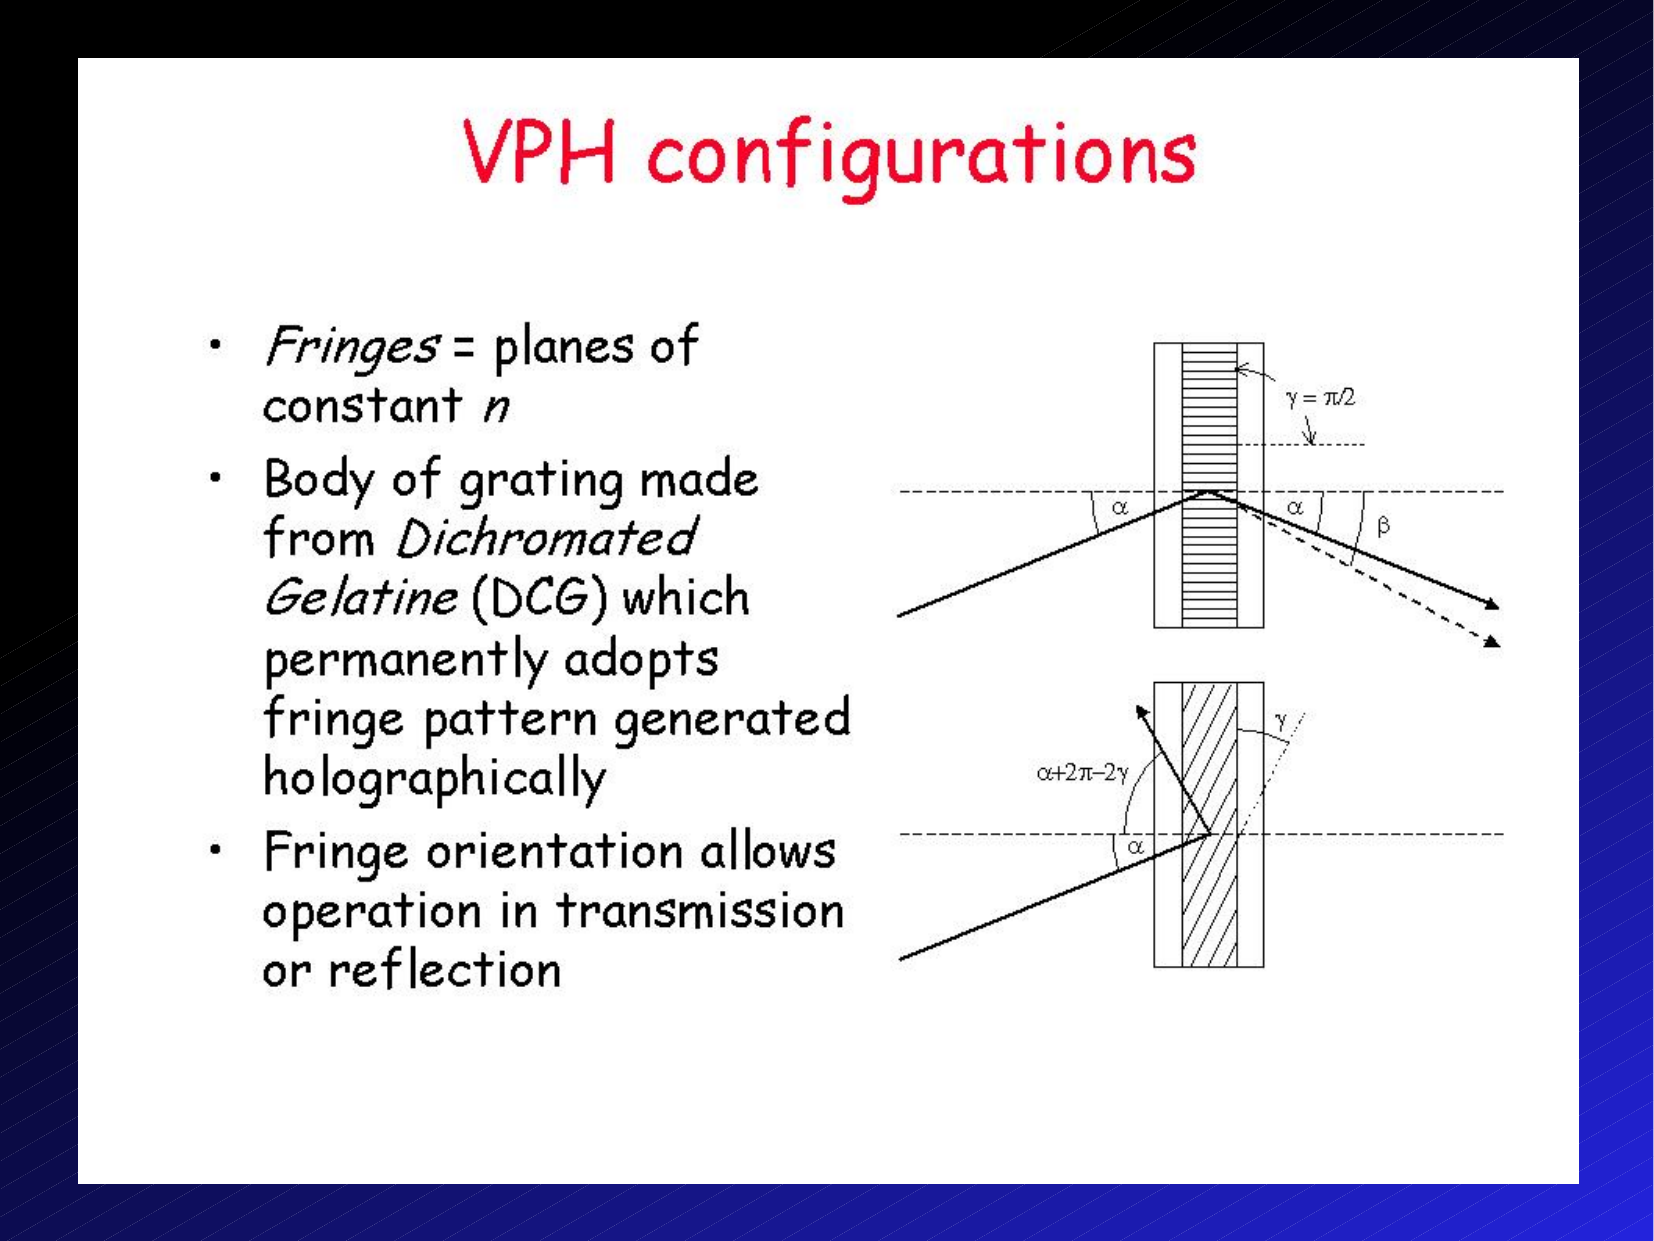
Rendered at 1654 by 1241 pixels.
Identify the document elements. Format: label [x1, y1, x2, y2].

picture [78, 58, 1579, 1184]
